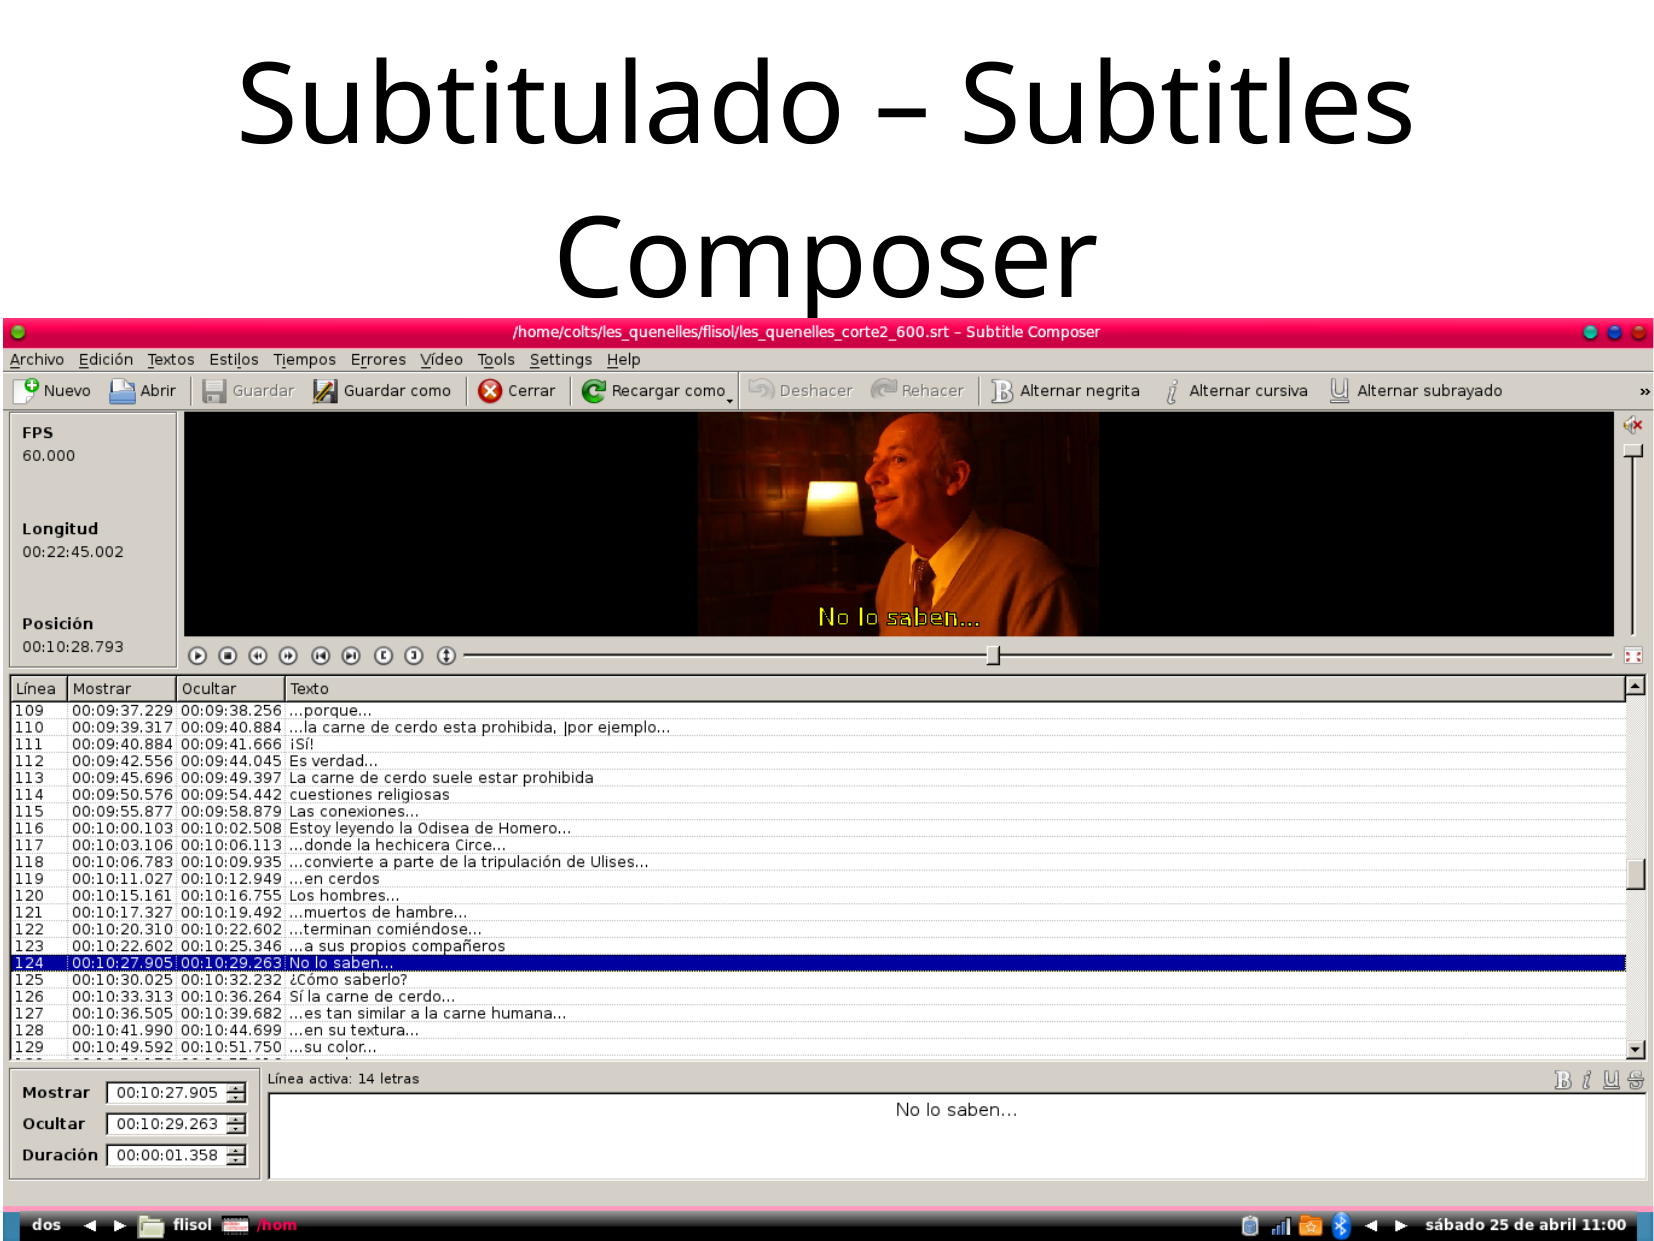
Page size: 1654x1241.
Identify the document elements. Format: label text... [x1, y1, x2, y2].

picture [3, 318, 1654, 1241]
title Subtitulado – Subtitles Composer [82, 73, 1571, 281]
